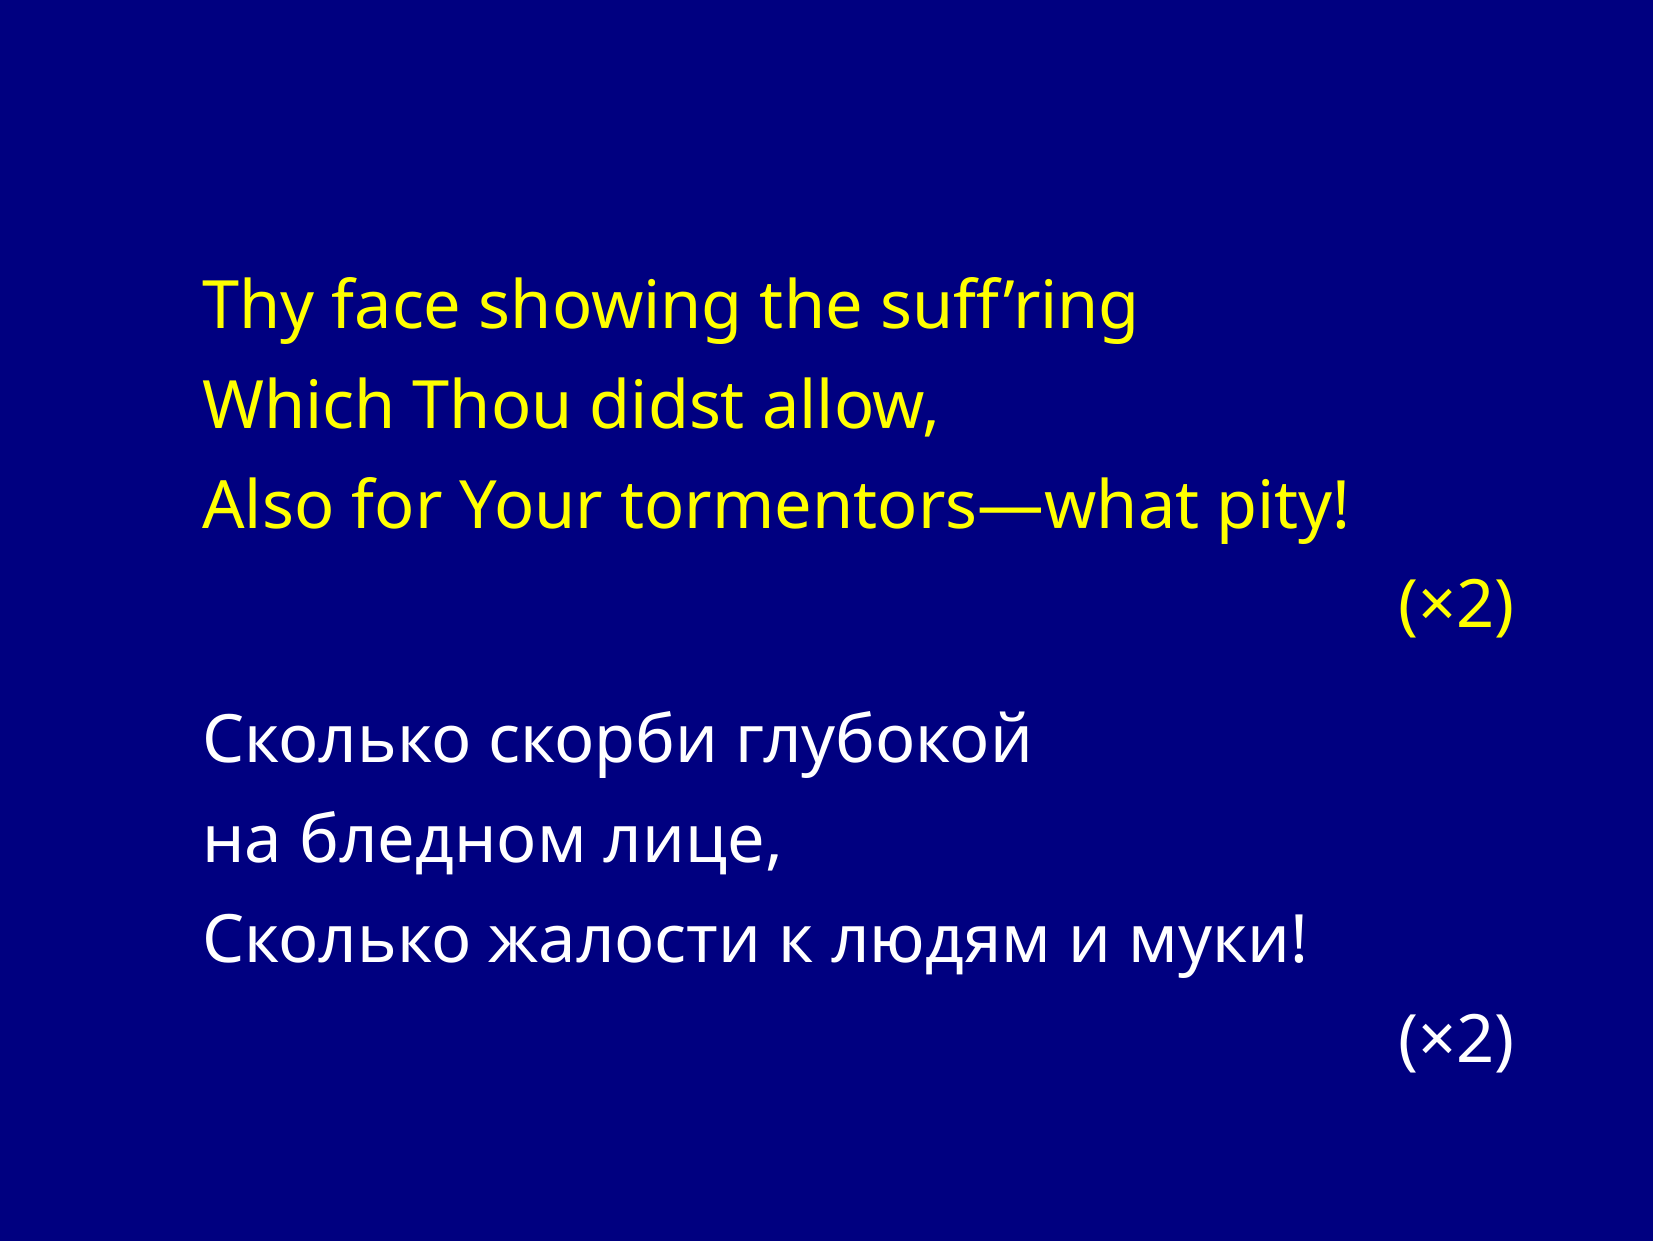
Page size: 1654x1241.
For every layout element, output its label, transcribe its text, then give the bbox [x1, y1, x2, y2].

text_box Thy face showing the suff’ring Which Thou didst allow, Also for Your tormentors—what pity! (×2) [75, 150, 1653, 638]
text_box Сколько скорби глубокой на бледном лице, Сколько жалости к людям и муки! (×2) [75, 675, 1576, 1163]
